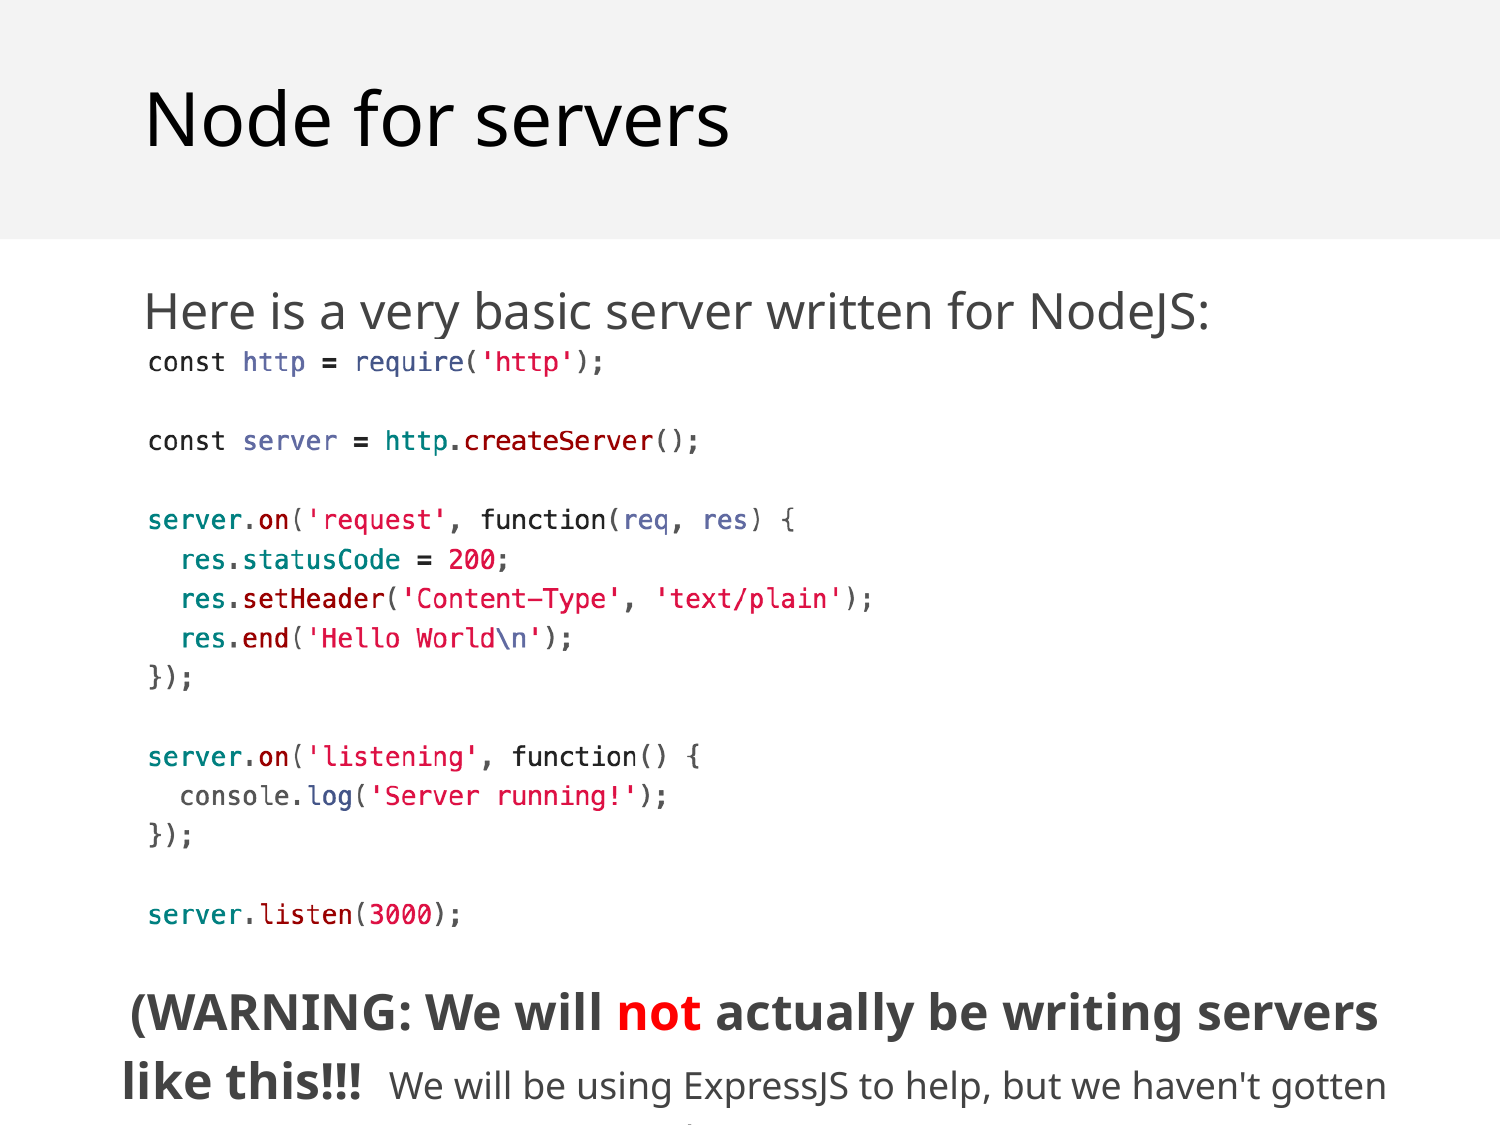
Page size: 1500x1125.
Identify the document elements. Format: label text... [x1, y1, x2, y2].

list Here is a very basic server written for NodeJS: [128, 255, 1372, 382]
picture [128, 339, 896, 957]
title Node for servers [128, 56, 1372, 183]
list (WARNING: We will not actually be writing servers like this!!! We will be using ExpressJS to help, but we haven't gotten there yet. [81, 956, 1429, 1125]
